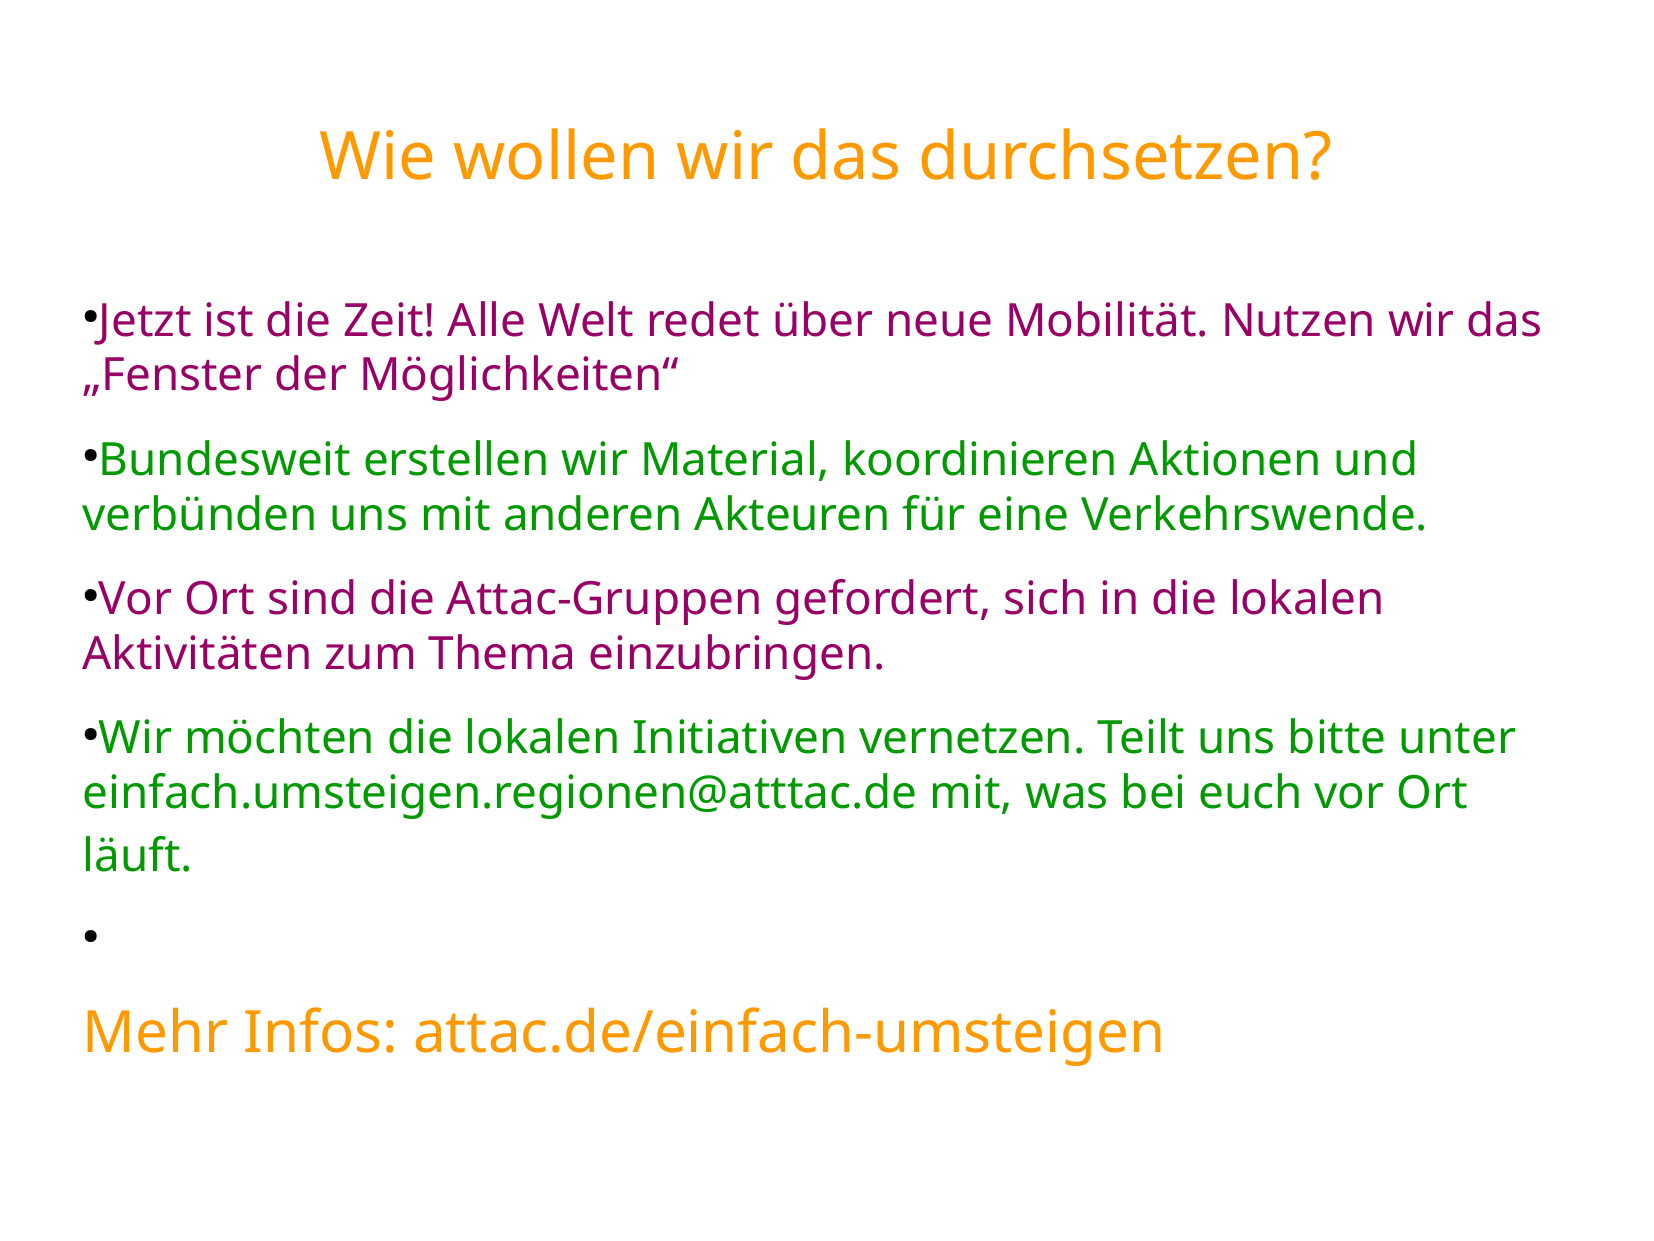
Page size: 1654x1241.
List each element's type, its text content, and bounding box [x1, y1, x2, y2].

title Wie wollen wir das durchsetzen? [82, 49, 1571, 257]
list Jetzt ist die Zeit! Alle Welt redet über neue Mobilität. Nutzen wir das „Fenster der Möglichkeiten“ Bundesweit erstellen wir Material, koordinieren Aktionen und verbünden uns mit anderen Akteuren für eine Verkehrswende. Vor Ort sind die Attac-Gruppen gefordert, sich in die lokalen Aktivitäten zum Thema einzubringen. Wir möchten die lokalen Initiativen vernetzen. Teilt uns bitte unter einfach.umsteigen.regionen@atttac.de mit, was bei euch vor Ort läuft. Mehr Infos: attac.de/einfach-umsteigen [82, 290, 1571, 1109]
